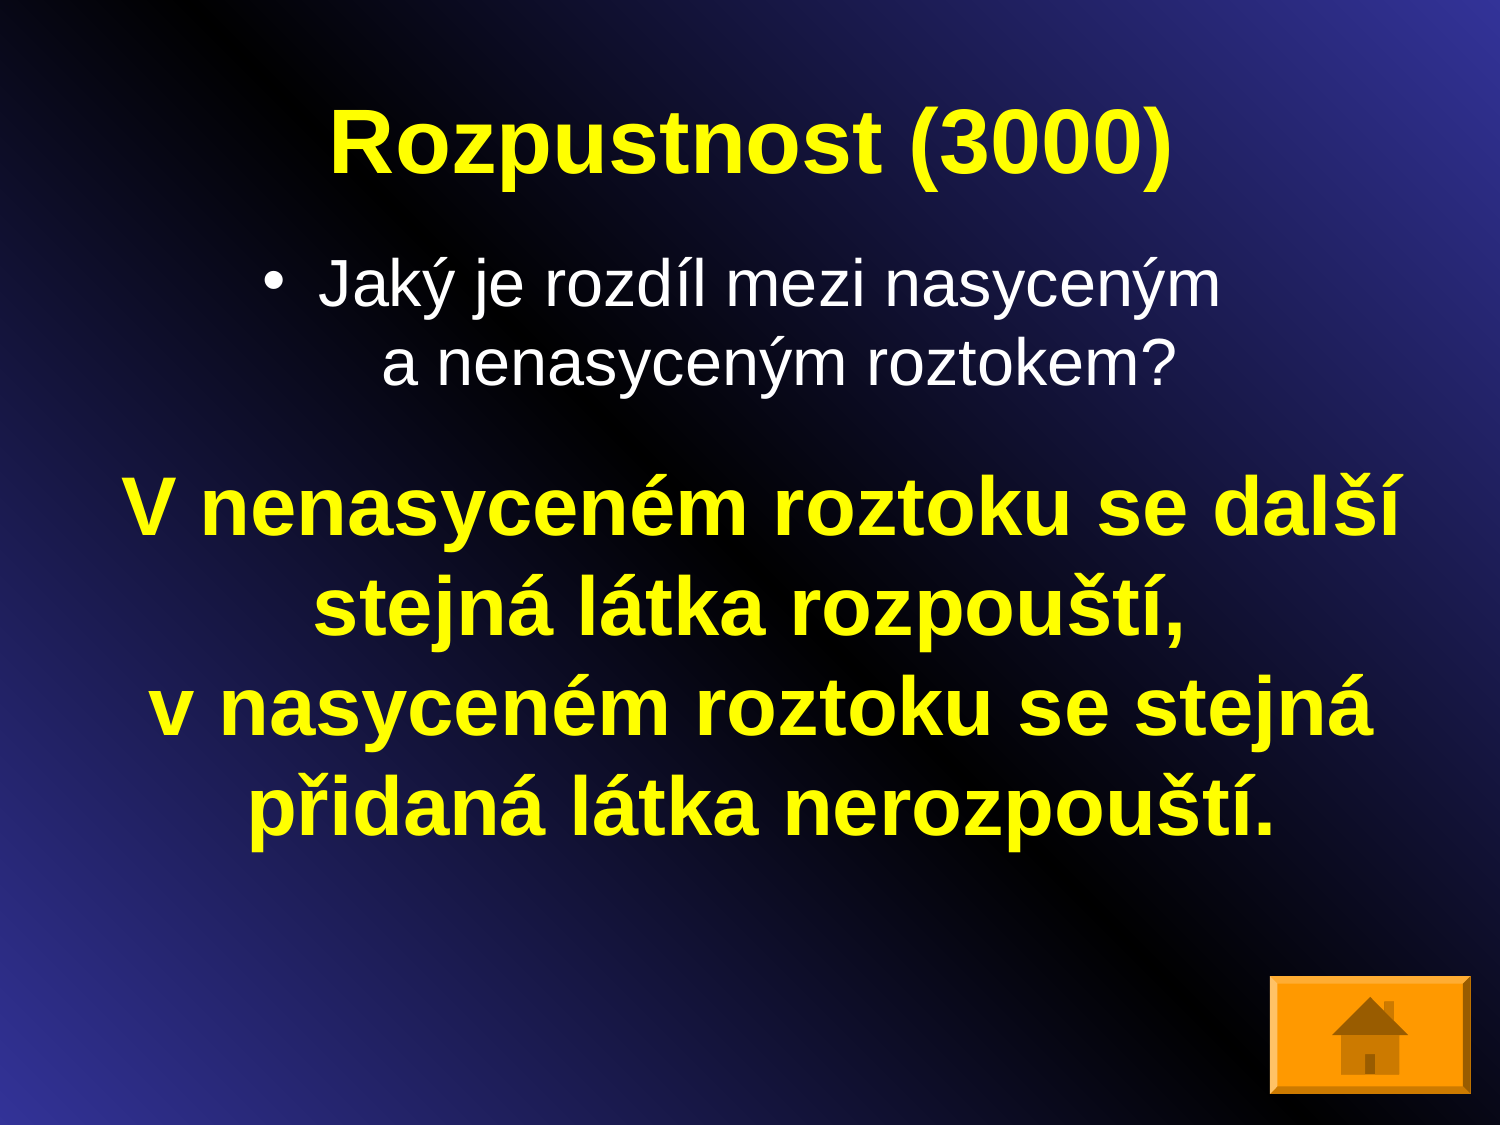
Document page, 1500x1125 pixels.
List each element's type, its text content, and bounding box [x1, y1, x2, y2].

list Jaký je rozdíl mezi nasyceným a nenasyceným roztokem? [76, 231, 1427, 409]
text_box V nenasyceném roztoku se další stejná látka rozpouští, v nasyceném roztoku se stejná přidaná látka nerozpouští. [53, 444, 1471, 860]
title Rozpustnost (3000) [76, 42, 1427, 231]
text_box [1271, 976, 1471, 1094]
